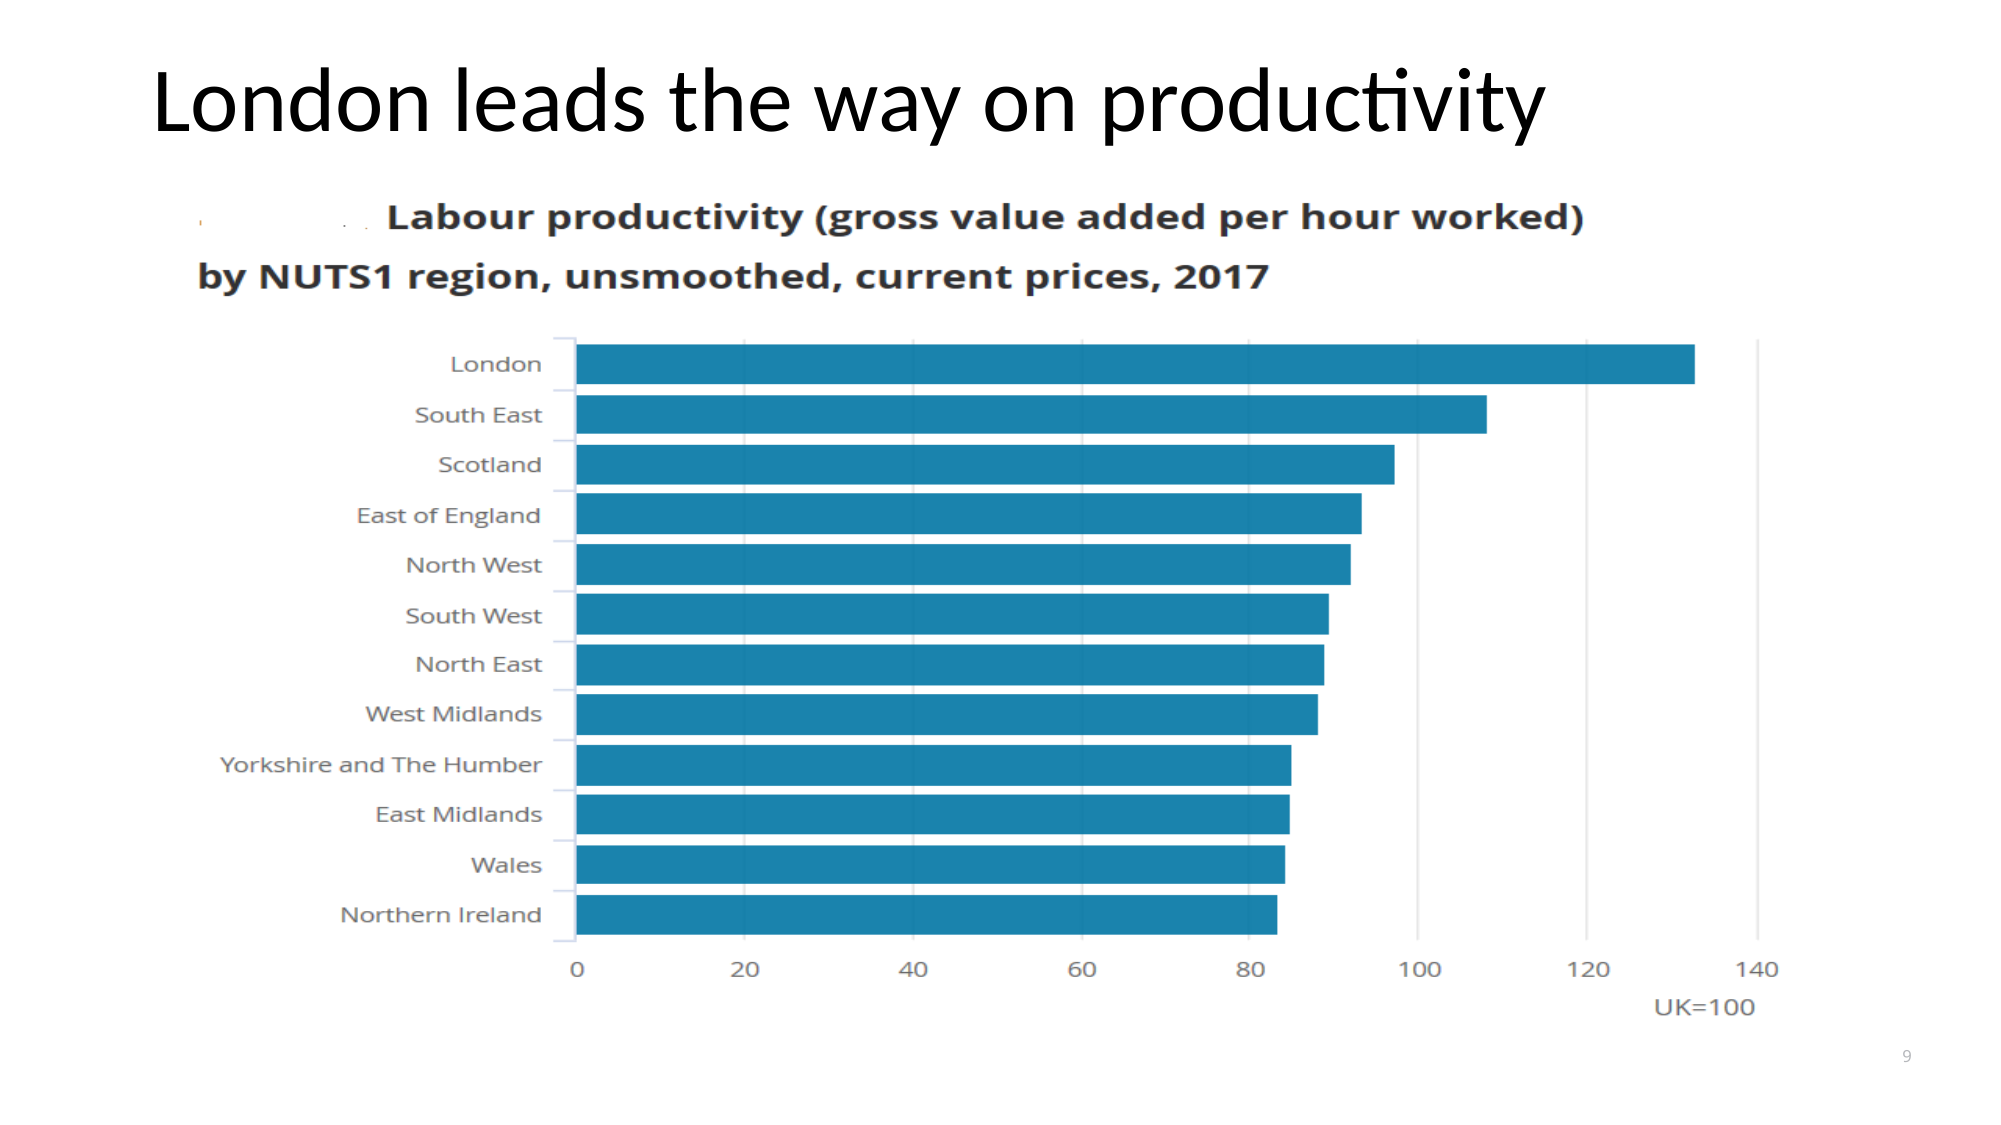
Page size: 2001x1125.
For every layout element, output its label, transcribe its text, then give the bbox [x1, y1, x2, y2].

title London leads the way on productivity [137, 42, 1863, 162]
text_box [1887, 1038, 1967, 1071]
picture [150, 161, 1850, 1039]
